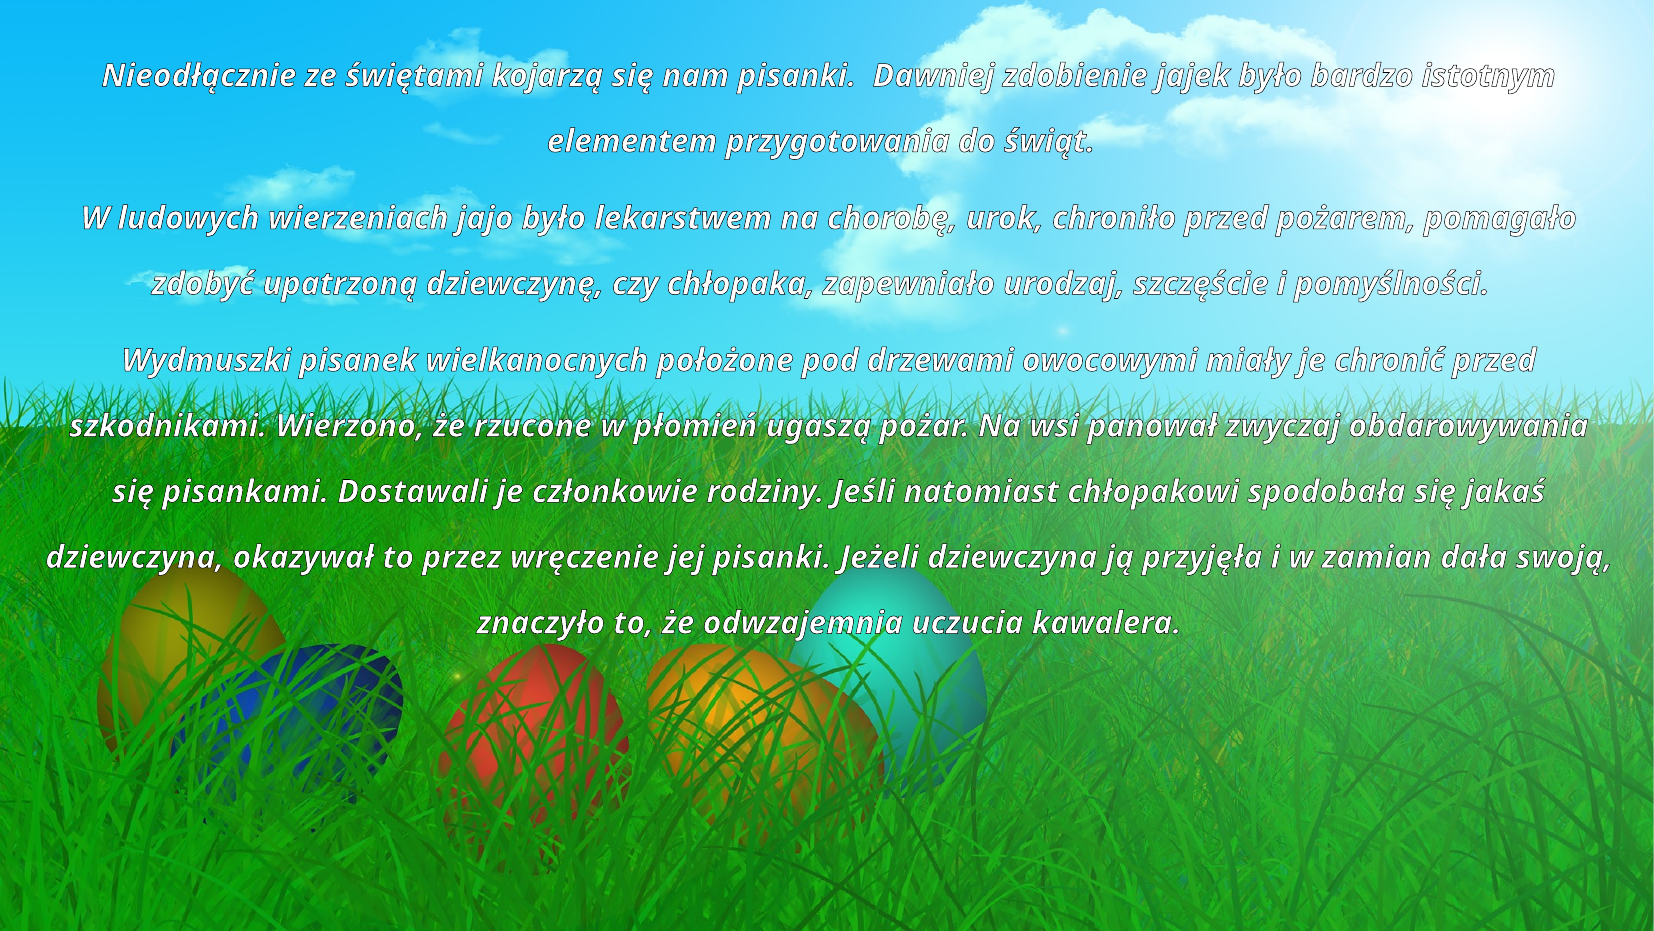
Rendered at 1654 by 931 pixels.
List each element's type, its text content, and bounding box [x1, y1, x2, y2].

picture [0, 0, 1654, 931]
list Nieodłącznie ze świętami kojarzą się nam pisanki. Dawniej zdobienie jajek było bardzo istotnym elementem przygotowania do świąt. W ludowych wierzeniach jajo było lekarstwem na chorobę, urok, chroniło przed pożarem, pomagało zdobyć upatrzoną dziewczynę, czy chłopaka, zapewniało urodzaj, szczęście i pomyślności. Wydmuszki pisanek wielkanocnych położone pod drzewami owocowymi miały je chronić przed szkodnikami. Wierzono, że rzucone w płomień ugaszą pożar. Na wsi panował zwyczaj obdarowywania się pisankami. Dostawali je członkowie rodziny. Jeśli natomiast chłopakowi spodobała się jakaś dziewczyna, okazywał to przez wręczenie jej pisanki. Jeżeli dziewczyna ją przyjęła i w zamian dała swoją, znaczyło to, że odwzajemnia uczucia kawalera. [39, 30, 1614, 646]
